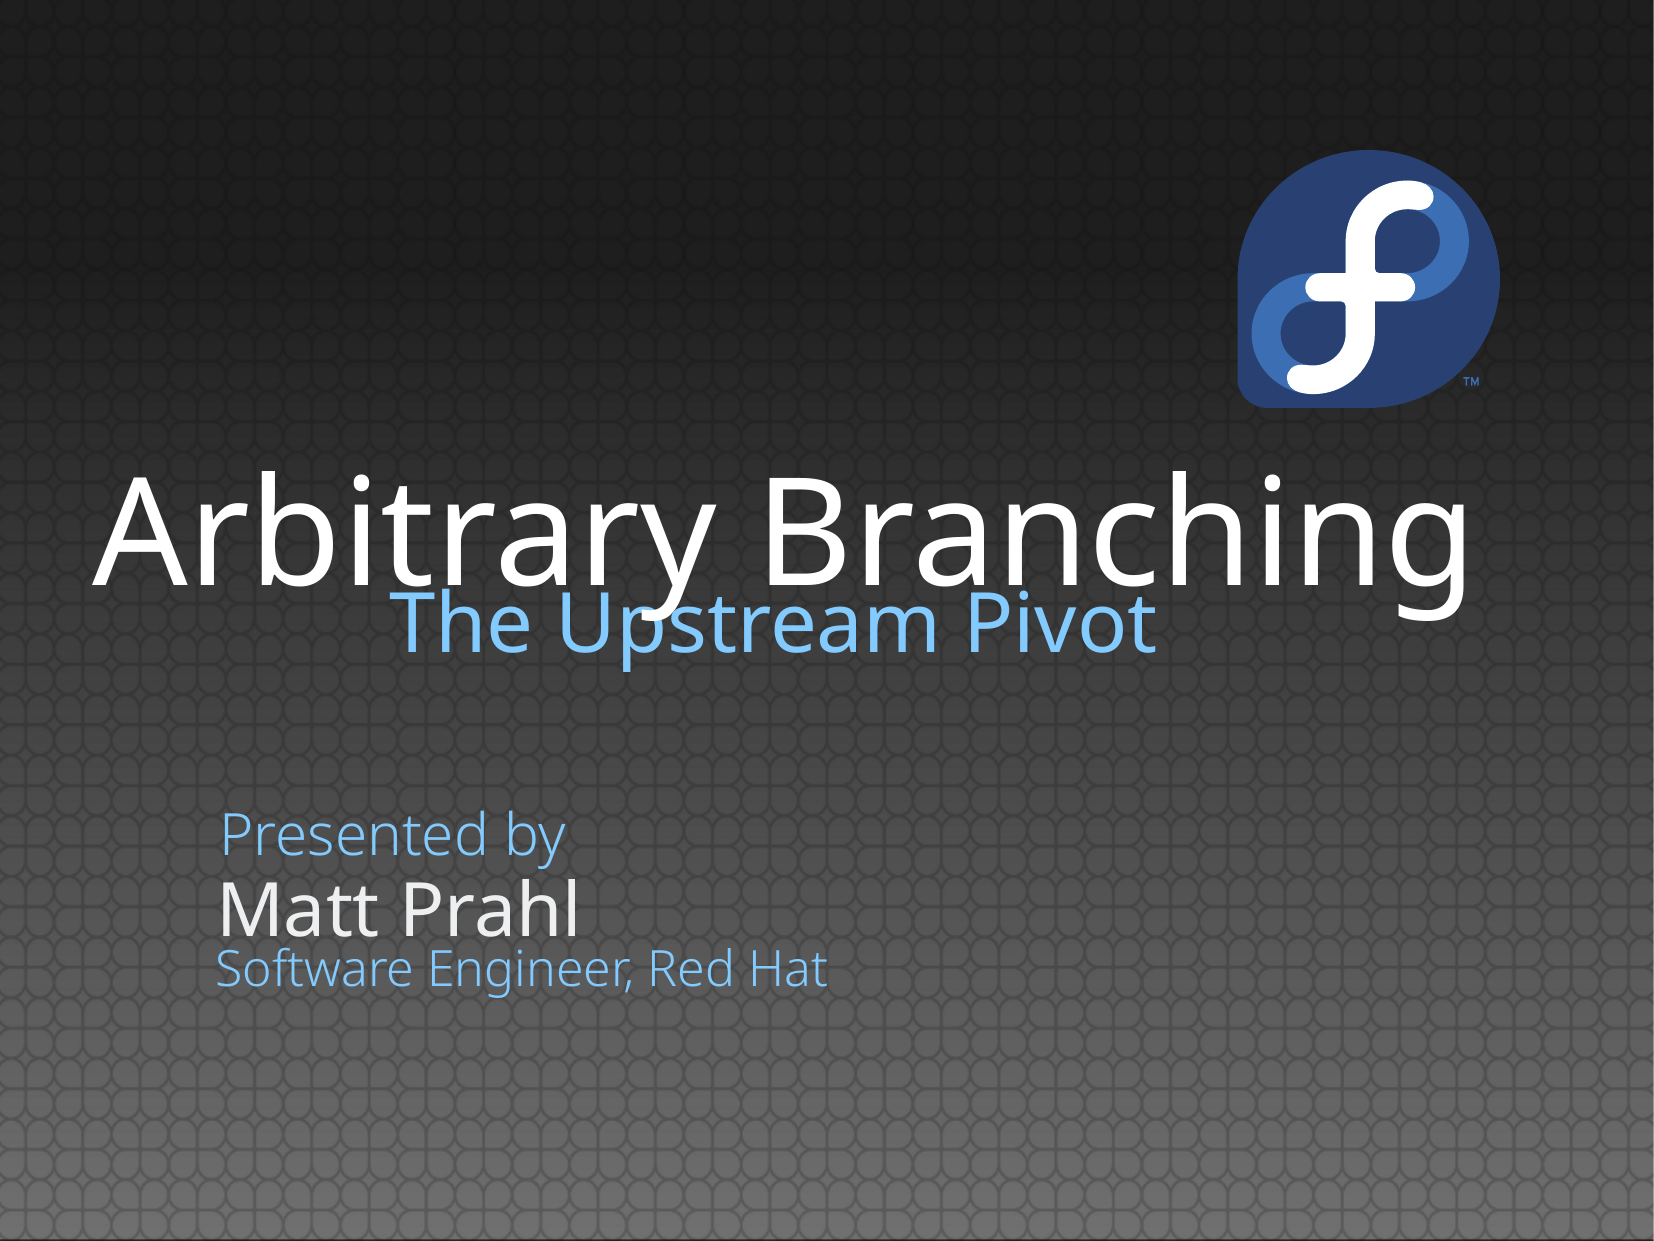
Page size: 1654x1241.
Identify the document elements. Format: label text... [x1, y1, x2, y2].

subtitle The Upstream Pivot [100, 601, 1447, 667]
text_box Arbitrary Branching [18, 417, 1493, 601]
text_box Matt Prahl [201, 849, 953, 949]
picture [0, 0, 1654, 1241]
text_box Software Engineer, Red Hat [200, 925, 893, 997]
text_box Presented by [204, 785, 606, 866]
